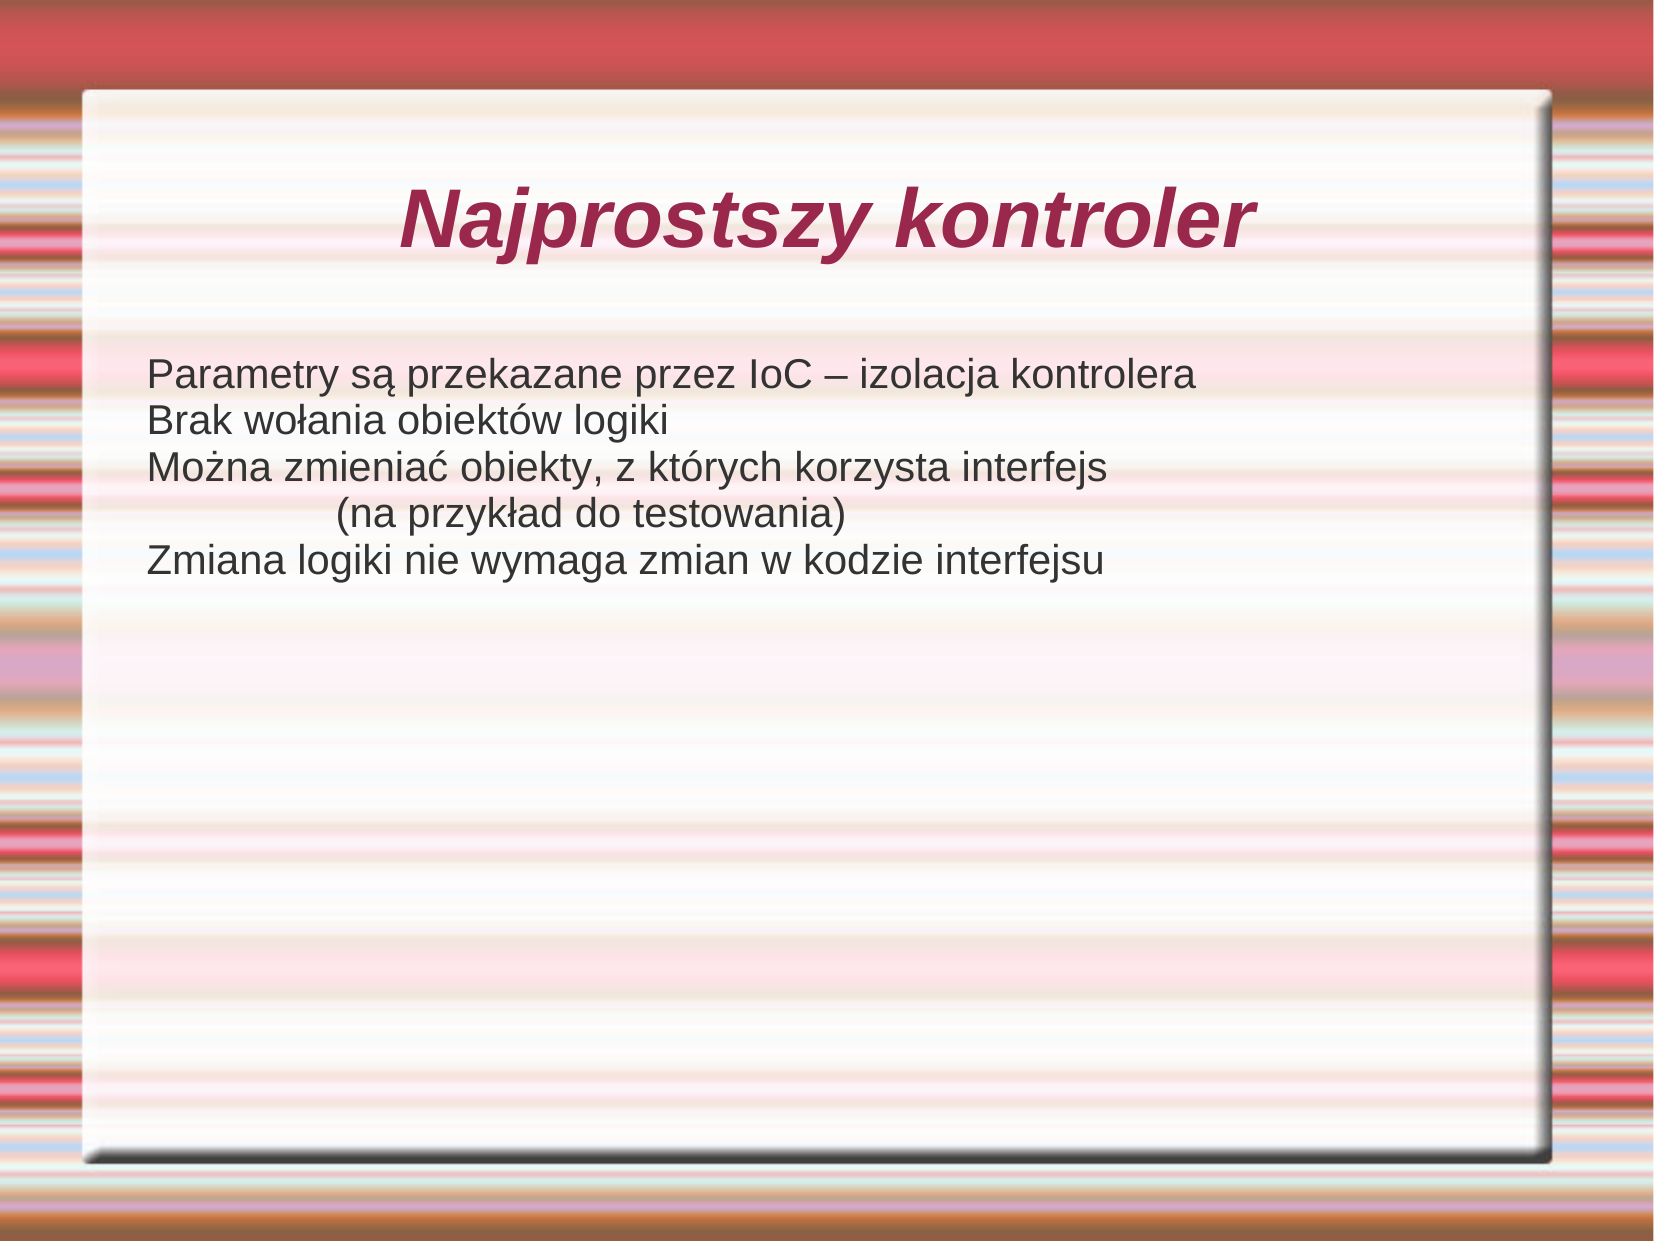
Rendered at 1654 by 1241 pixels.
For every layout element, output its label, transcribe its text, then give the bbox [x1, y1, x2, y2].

list Parametry są przekazane przez IoC – izolacja kontrolera Brak wołania obiektów logiki Można zmieniać obiekty, z których korzysta interfejs (na przykład do testowania) Zmiana logiki nie wymaga zmian w kodzie interfejsu [134, 350, 1516, 1133]
title Najprostszy kontroler [121, 114, 1534, 322]
picture [0, 0, 1654, 1241]
